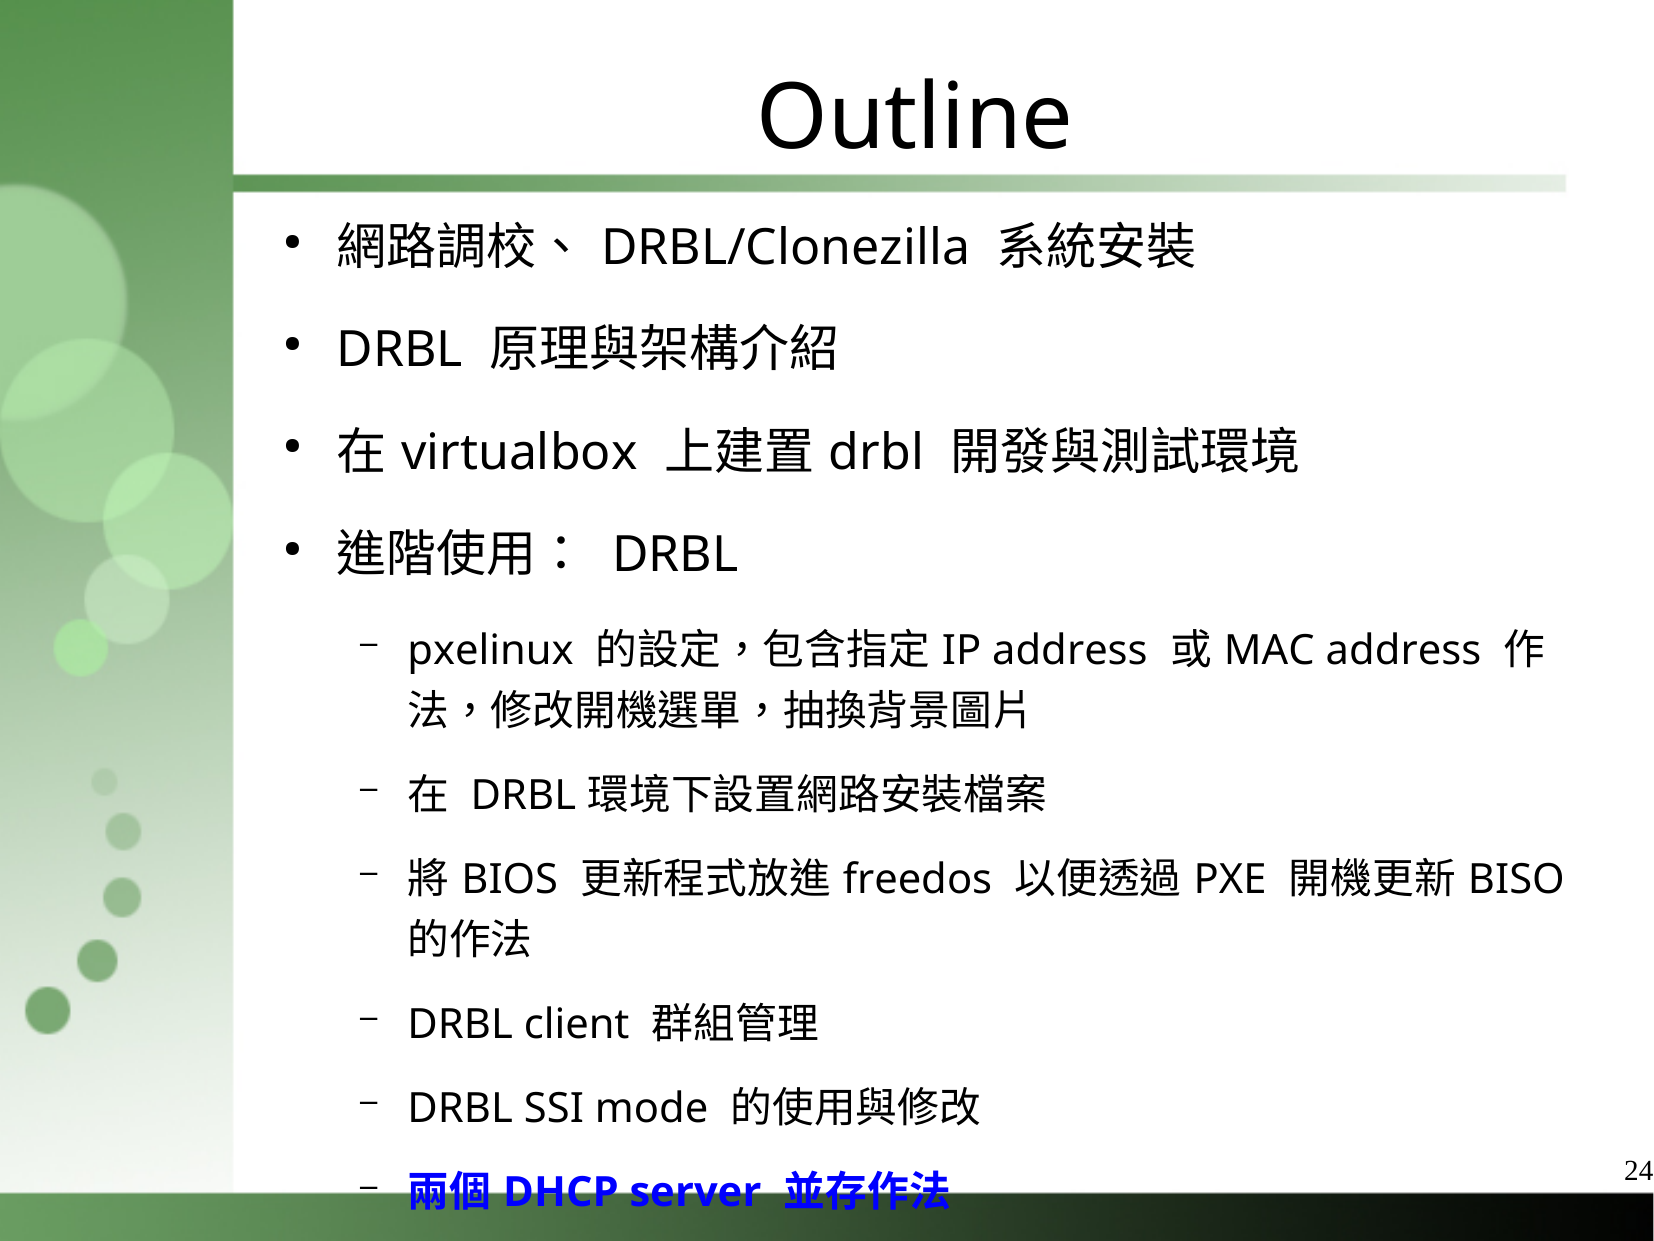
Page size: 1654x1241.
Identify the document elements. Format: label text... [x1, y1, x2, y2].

list 網路調校、DRBL/Clonezilla 系統安裝 DRBL 原理與架構介紹 在virtualbox 上建置drbl 開發與測試環境 進階使用： DRBL pxelinux 的設定，包含指定IP address 或MAC address 作法，修改開機選單，抽換背景圖片 在 DRBL環境下設置網路安裝檔案 將BIOS 更新程式放進freedos 以便透過PXE 開機更新BISO 的作法 DRBL client 群組管理 DRBL SSI mode 的使用與修改 兩個DHCP server 並存作法 在DRBL server 上製作Linux 套件網路安裝隨身碟 如何在DRBL上建置SAN (AoE, iSCSI)開機環境 [265, 206, 1625, 1182]
picture [0, 0, 1654, 1241]
title Outline [236, 49, 1595, 178]
